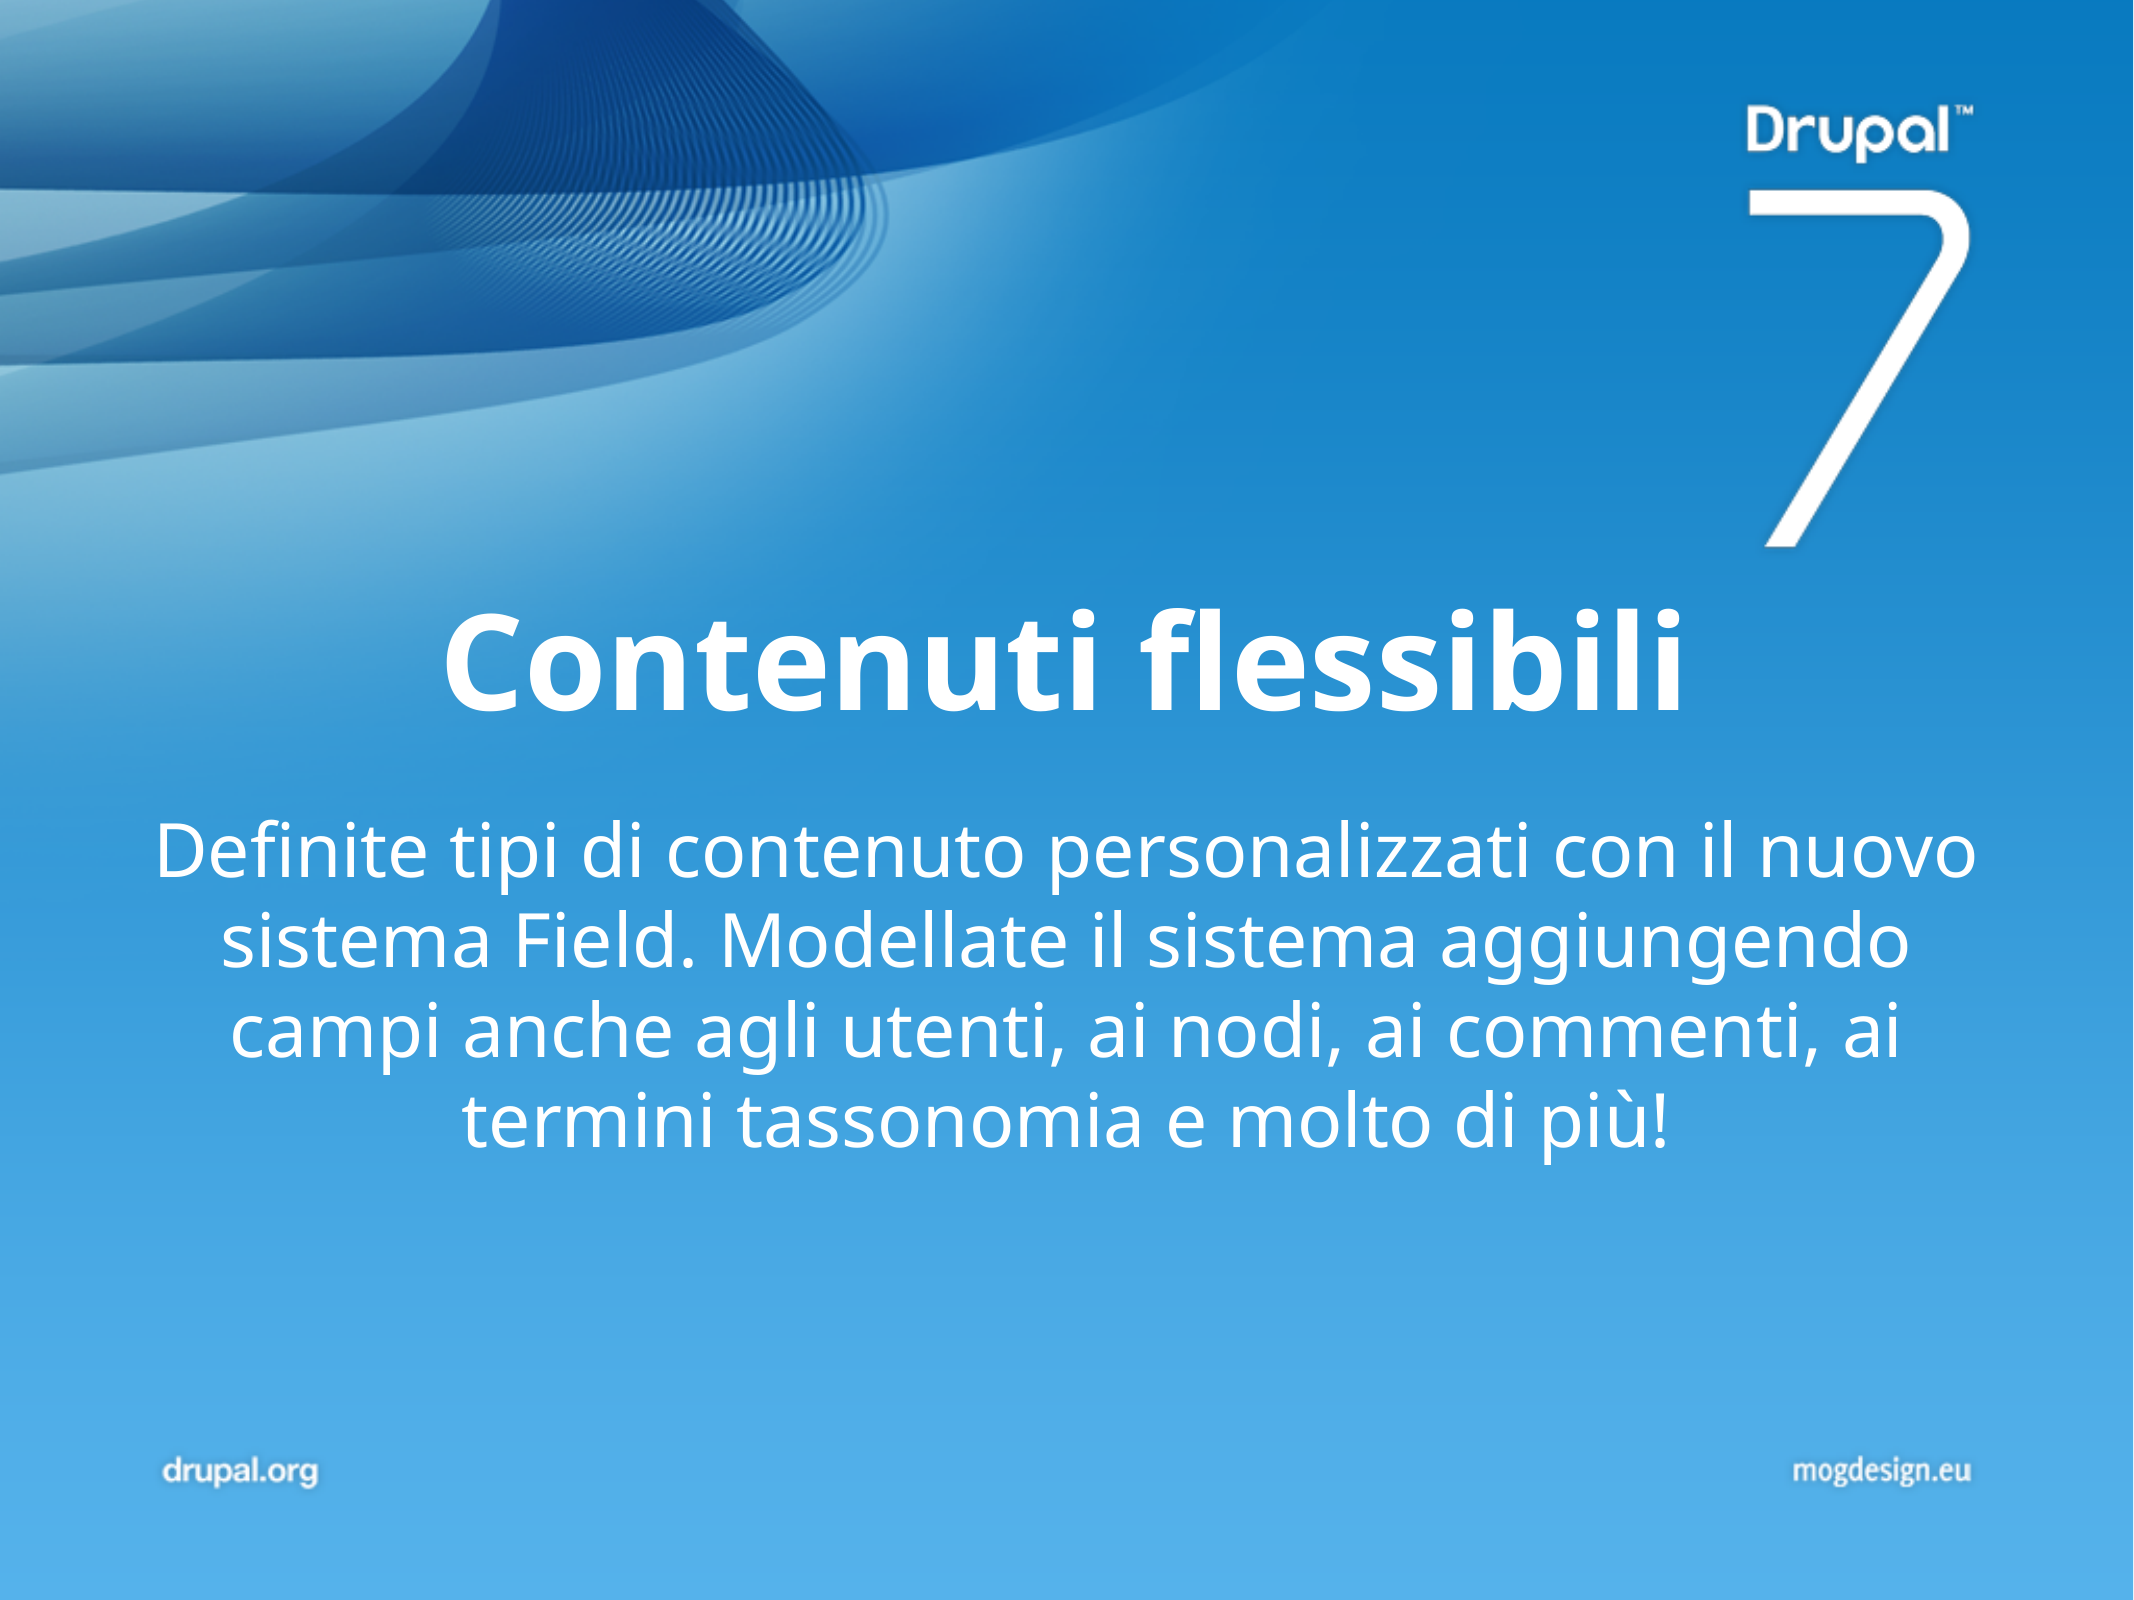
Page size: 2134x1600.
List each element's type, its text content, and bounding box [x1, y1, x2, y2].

picture [0, 0, 2134, 1600]
title Contenuti flessibili [106, 137, 2023, 746]
list Definite tipi di contenuto personalizzati con il nuovo sistema Field. Modellate il sistema aggiungendo campi anche agli utenti, ai nodi, ai commenti, ai termini tassonomia e molto di più! [108, 793, 2026, 1600]
